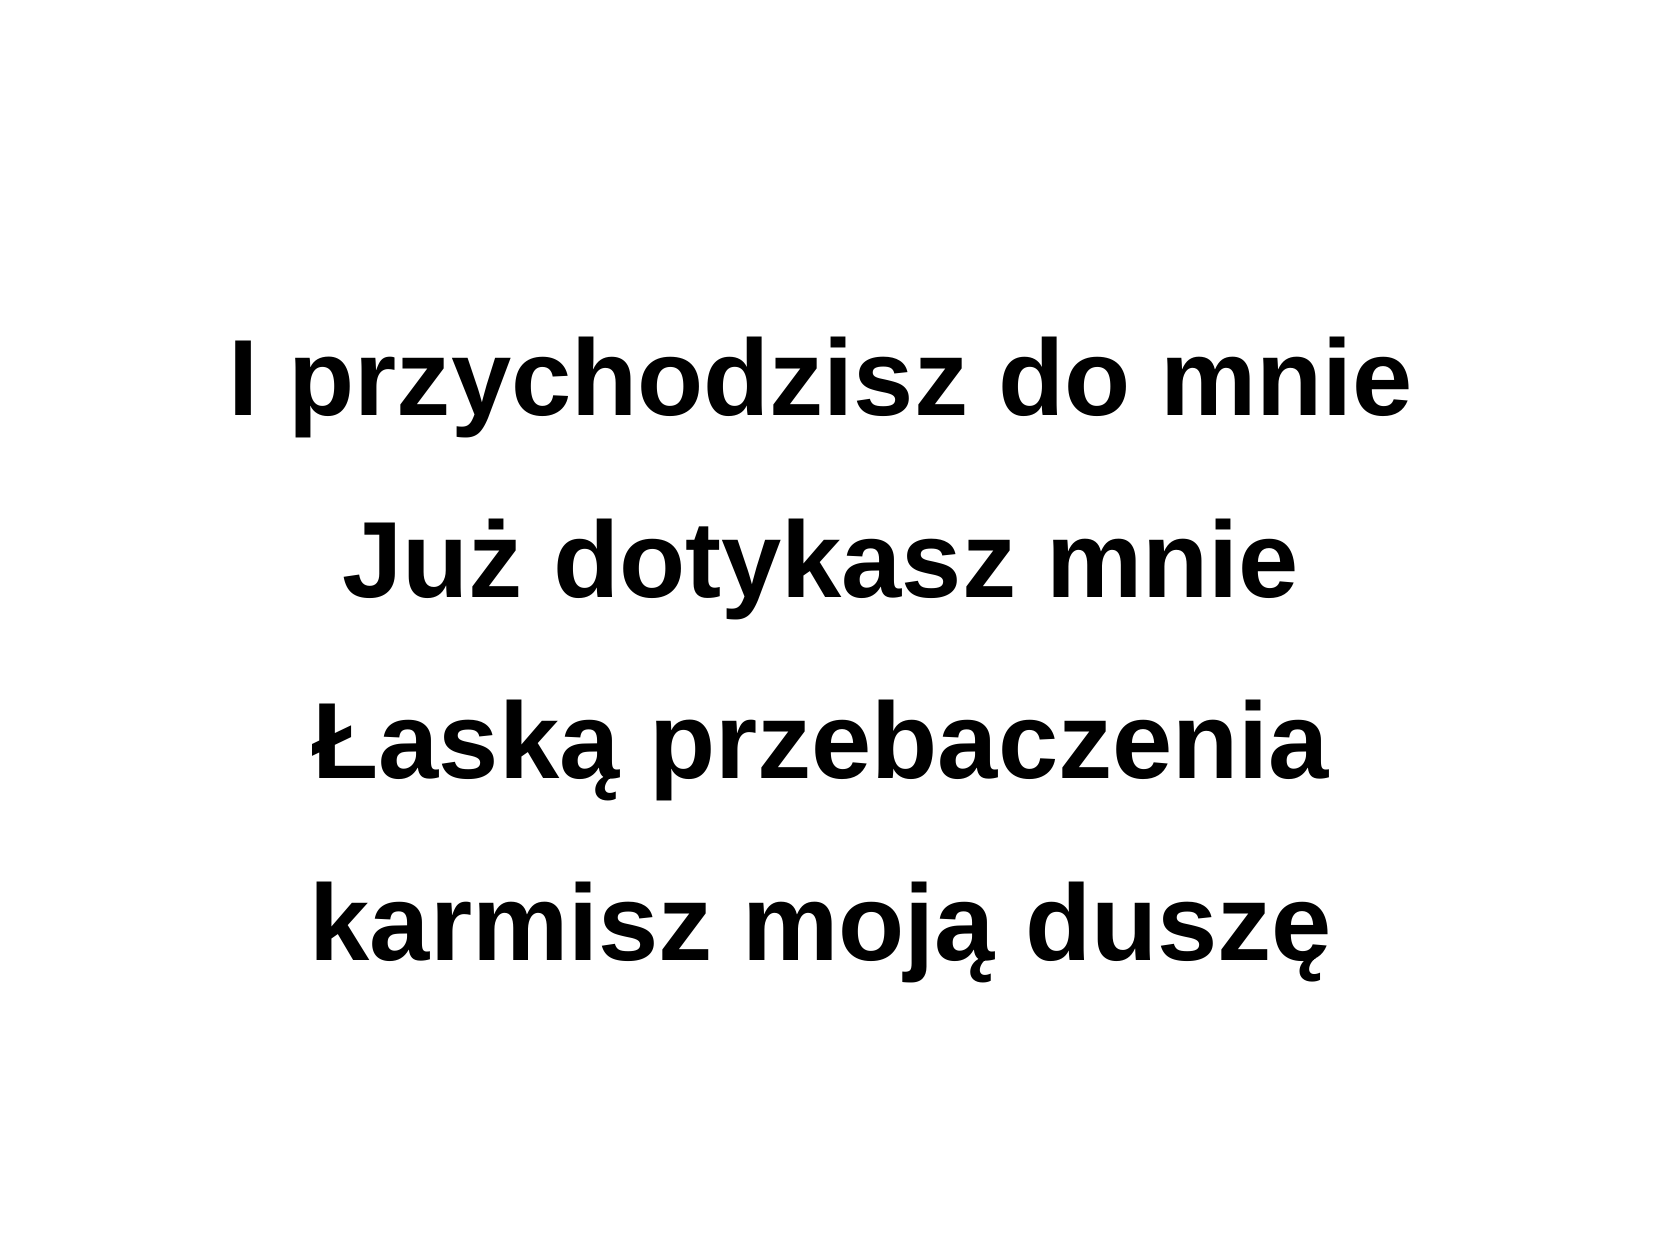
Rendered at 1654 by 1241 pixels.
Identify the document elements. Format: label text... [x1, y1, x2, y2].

subtitle I przychodzisz do mnie Już dotykasz mnie Łaską przebaczenia karmisz moją duszę [0, 0, 1642, 1241]
